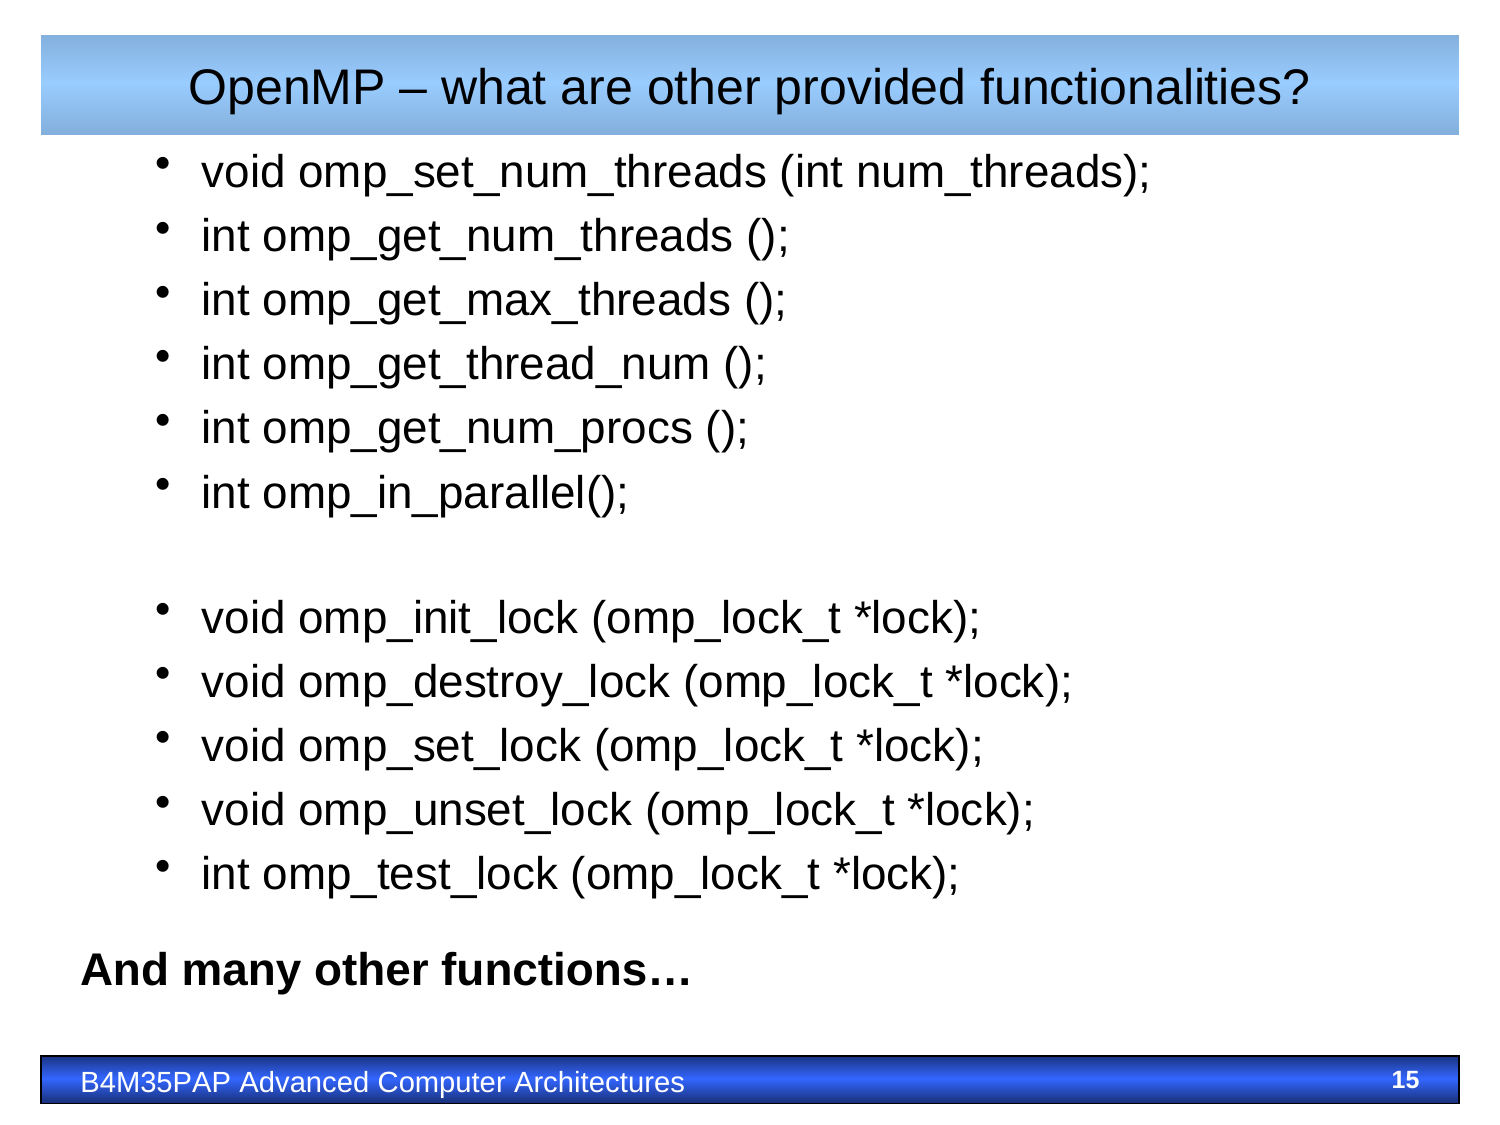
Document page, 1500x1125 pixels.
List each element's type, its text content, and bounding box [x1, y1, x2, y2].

list void omp_set_num_threads (int num_threads); int omp_get_num_threads (); int omp_get_max_threads (); int omp_get_thread_num (); int omp_get_num_procs (); int omp_in_parallel(); void omp_init_lock (omp_lock_t *lock); void omp_destroy_lock (omp_lock_t *lock); void omp_set_lock (omp_lock_t *lock); void omp_unset_lock (omp_lock_t *lock); int omp_test_lock (omp_lock_t *lock); And many other functions… [64, 134, 1436, 1024]
title OpenMP – what are other provided functionalities? [41, 35, 1459, 135]
